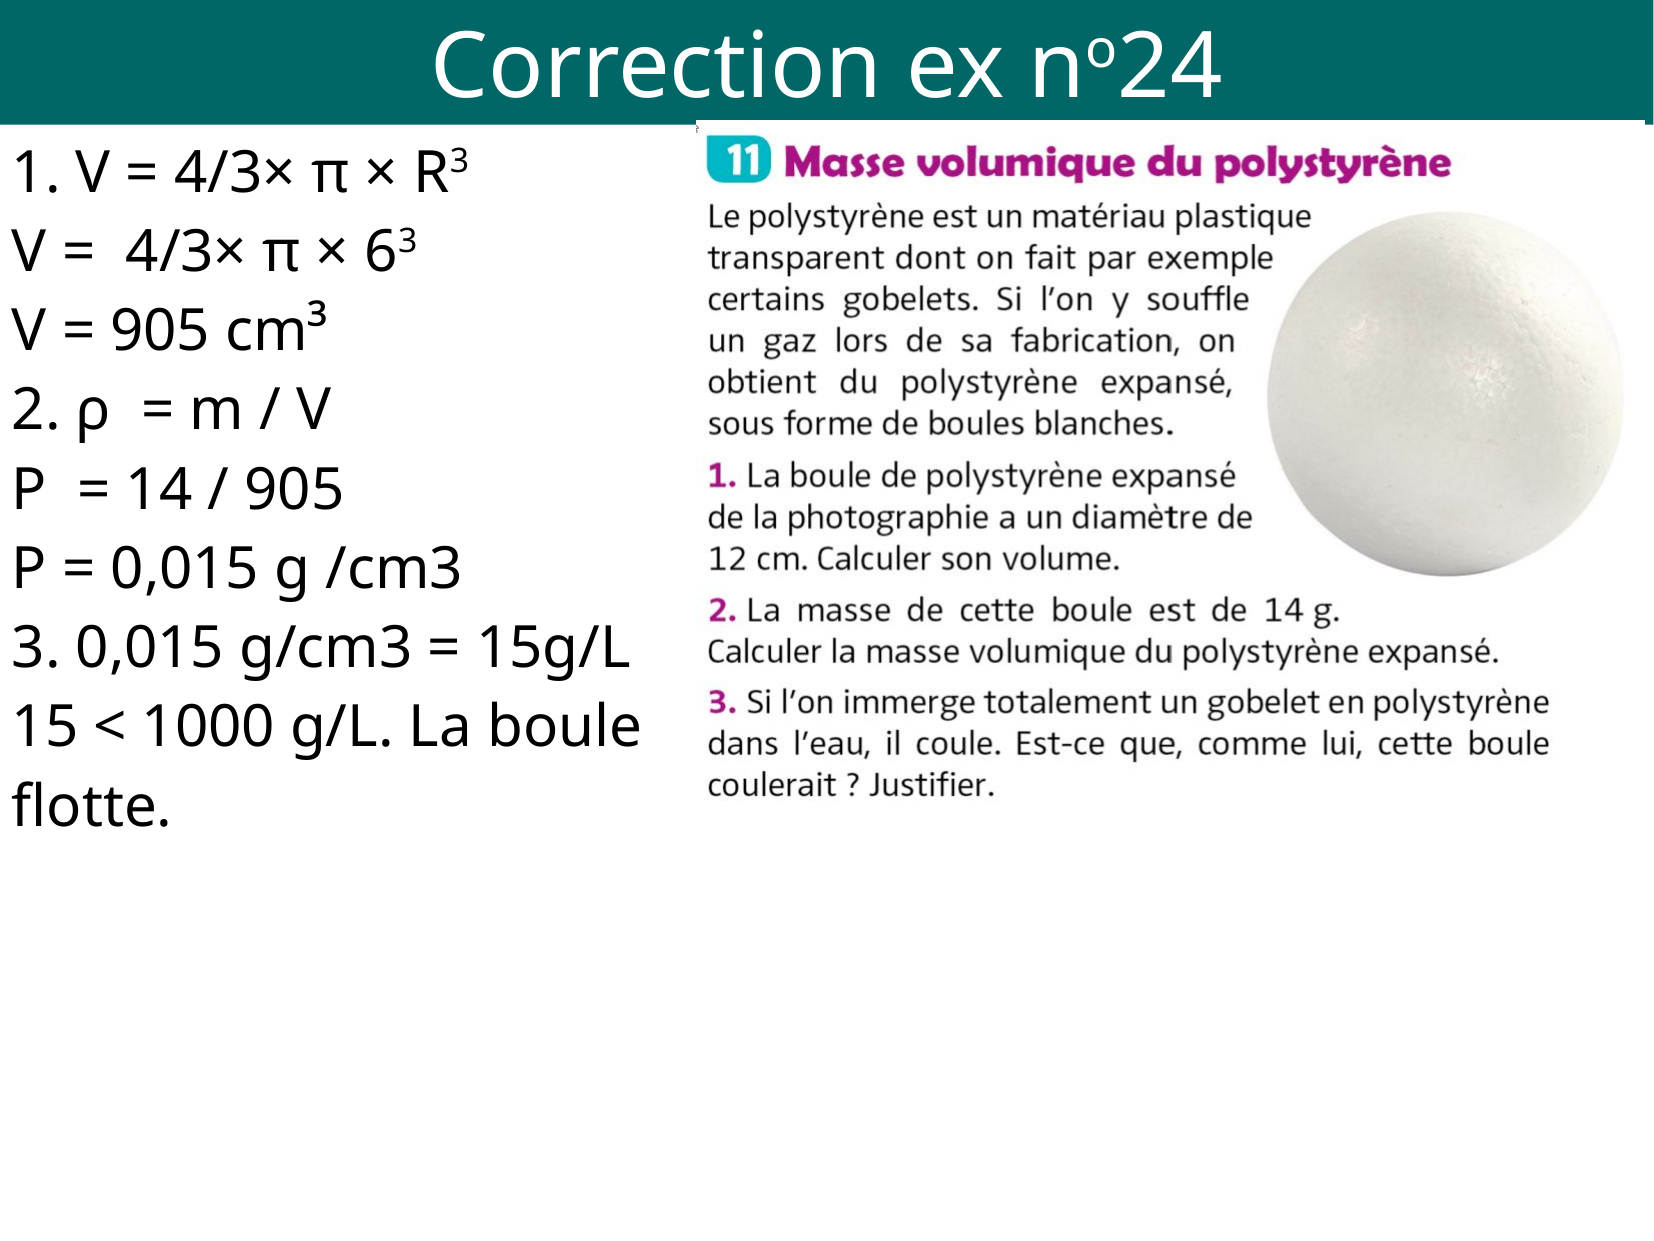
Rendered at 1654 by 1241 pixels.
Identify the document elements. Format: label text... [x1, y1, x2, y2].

title Correction ex no24 [0, 8, 1654, 116]
picture [696, 120, 1645, 815]
subtitle 1. V = 4/3× π × R3 V = 4/3× π × 63 V = 905 cm³ 2. ρ = m / V Ρ = 14 / 905 Ρ = 0,015 g /cm3 3. 0,015 g/cm3 = 15g/L 15 < 1000 g/L. La boule flotte. [11, 129, 1642, 1229]
